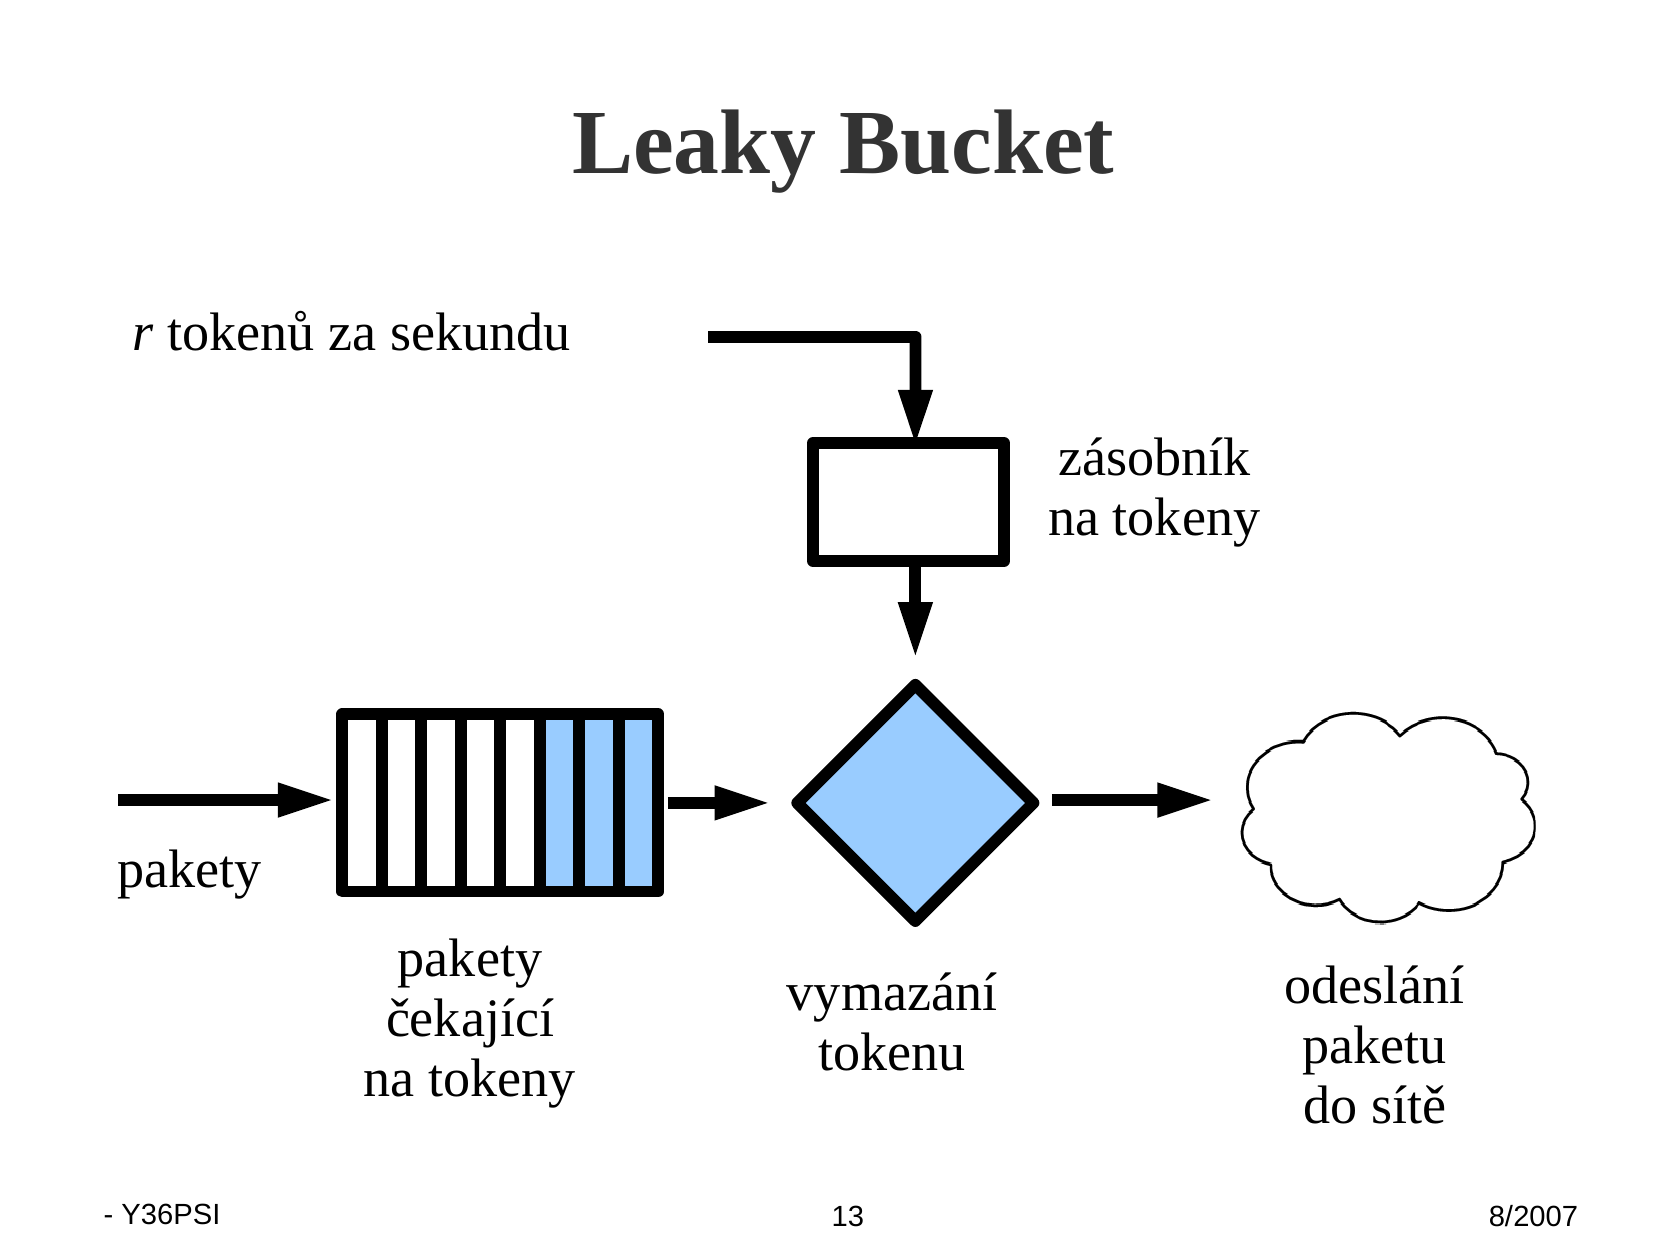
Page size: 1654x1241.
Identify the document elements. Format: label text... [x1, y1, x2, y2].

text_box pakety čekající na tokeny [348, 921, 592, 1119]
text_box r tokenů za sekundu [118, 295, 587, 372]
text_box [813, 442, 1004, 562]
text_box [342, 714, 659, 892]
text_box pakety [102, 831, 278, 908]
text_box odeslání paketu do sítě [1269, 947, 1481, 1146]
text_box [797, 684, 1034, 922]
text_box zásobník na tokeny [1033, 420, 1276, 558]
title Leaky Bucket [210, 39, 1478, 247]
text_box vymazání tokenu [772, 954, 1013, 1092]
picture [1240, 711, 1536, 925]
